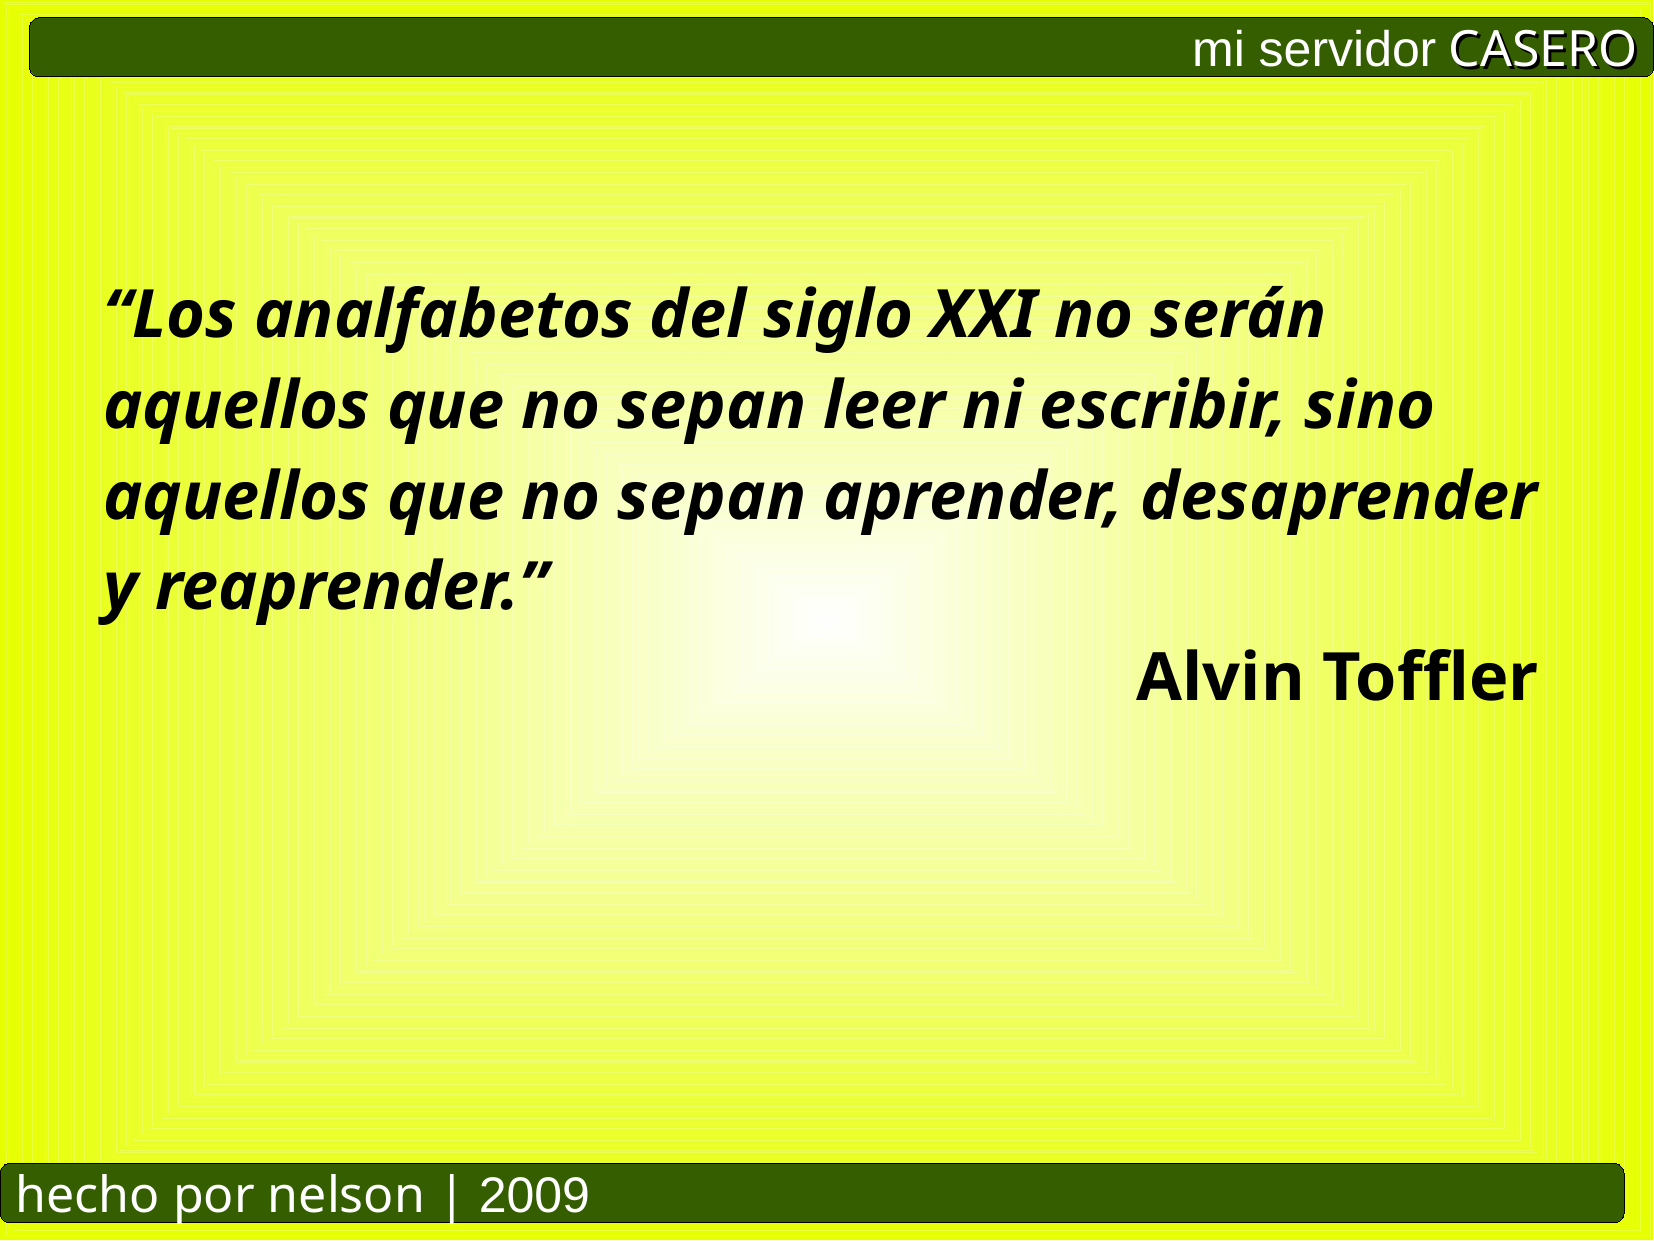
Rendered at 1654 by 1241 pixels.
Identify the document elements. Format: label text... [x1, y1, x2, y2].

text_box “Los analfabetos del siglo XXI no serán aquellos que no sepan leer ni escribir, sino aquellos que no sepan aprender, desaprender y reaprender.” Alvin Toffler [88, 259, 1568, 919]
